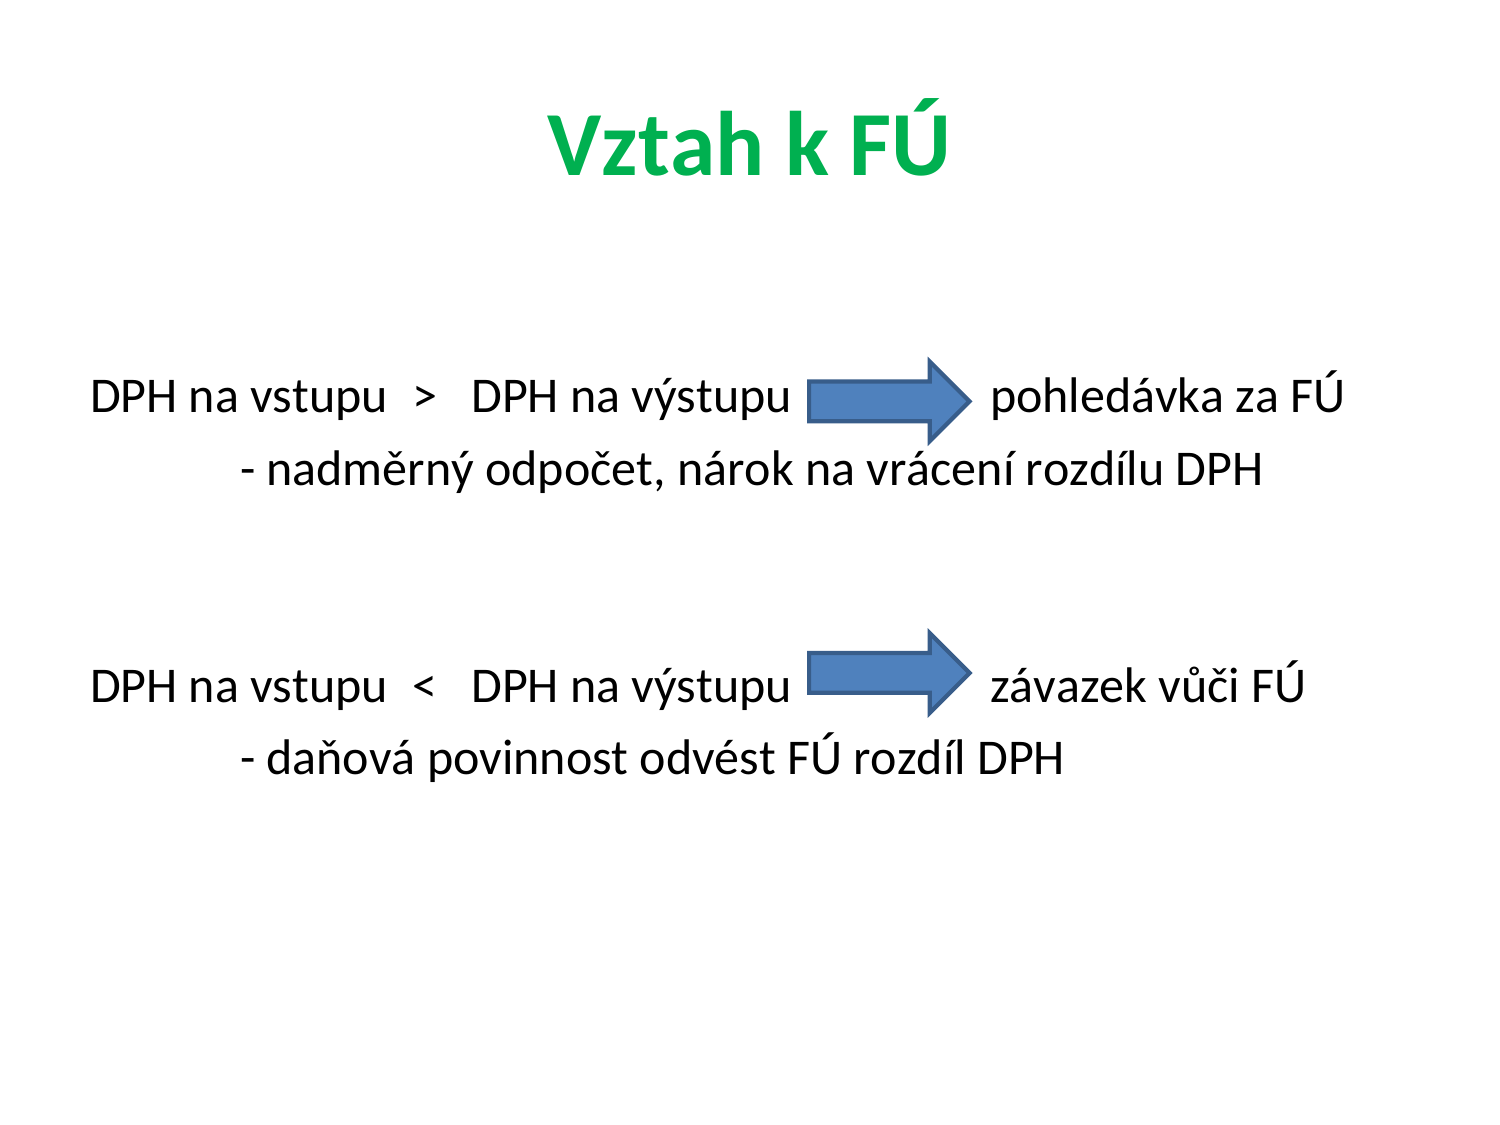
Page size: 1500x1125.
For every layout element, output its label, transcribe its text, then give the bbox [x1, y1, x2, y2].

text_box [809, 633, 970, 713]
text_box [809, 361, 970, 442]
title Vztah k FÚ [75, 45, 1426, 233]
list DPH na vstupu > DPH na výstupu pohledávka za FÚ - nadměrný odpočet, nárok na vrácení rozdílu DPH DPH na vstupu < DPH na výstupu závazek vůči FÚ - daňová povinnost odvést FÚ rozdíl DPH [75, 262, 1426, 1006]
